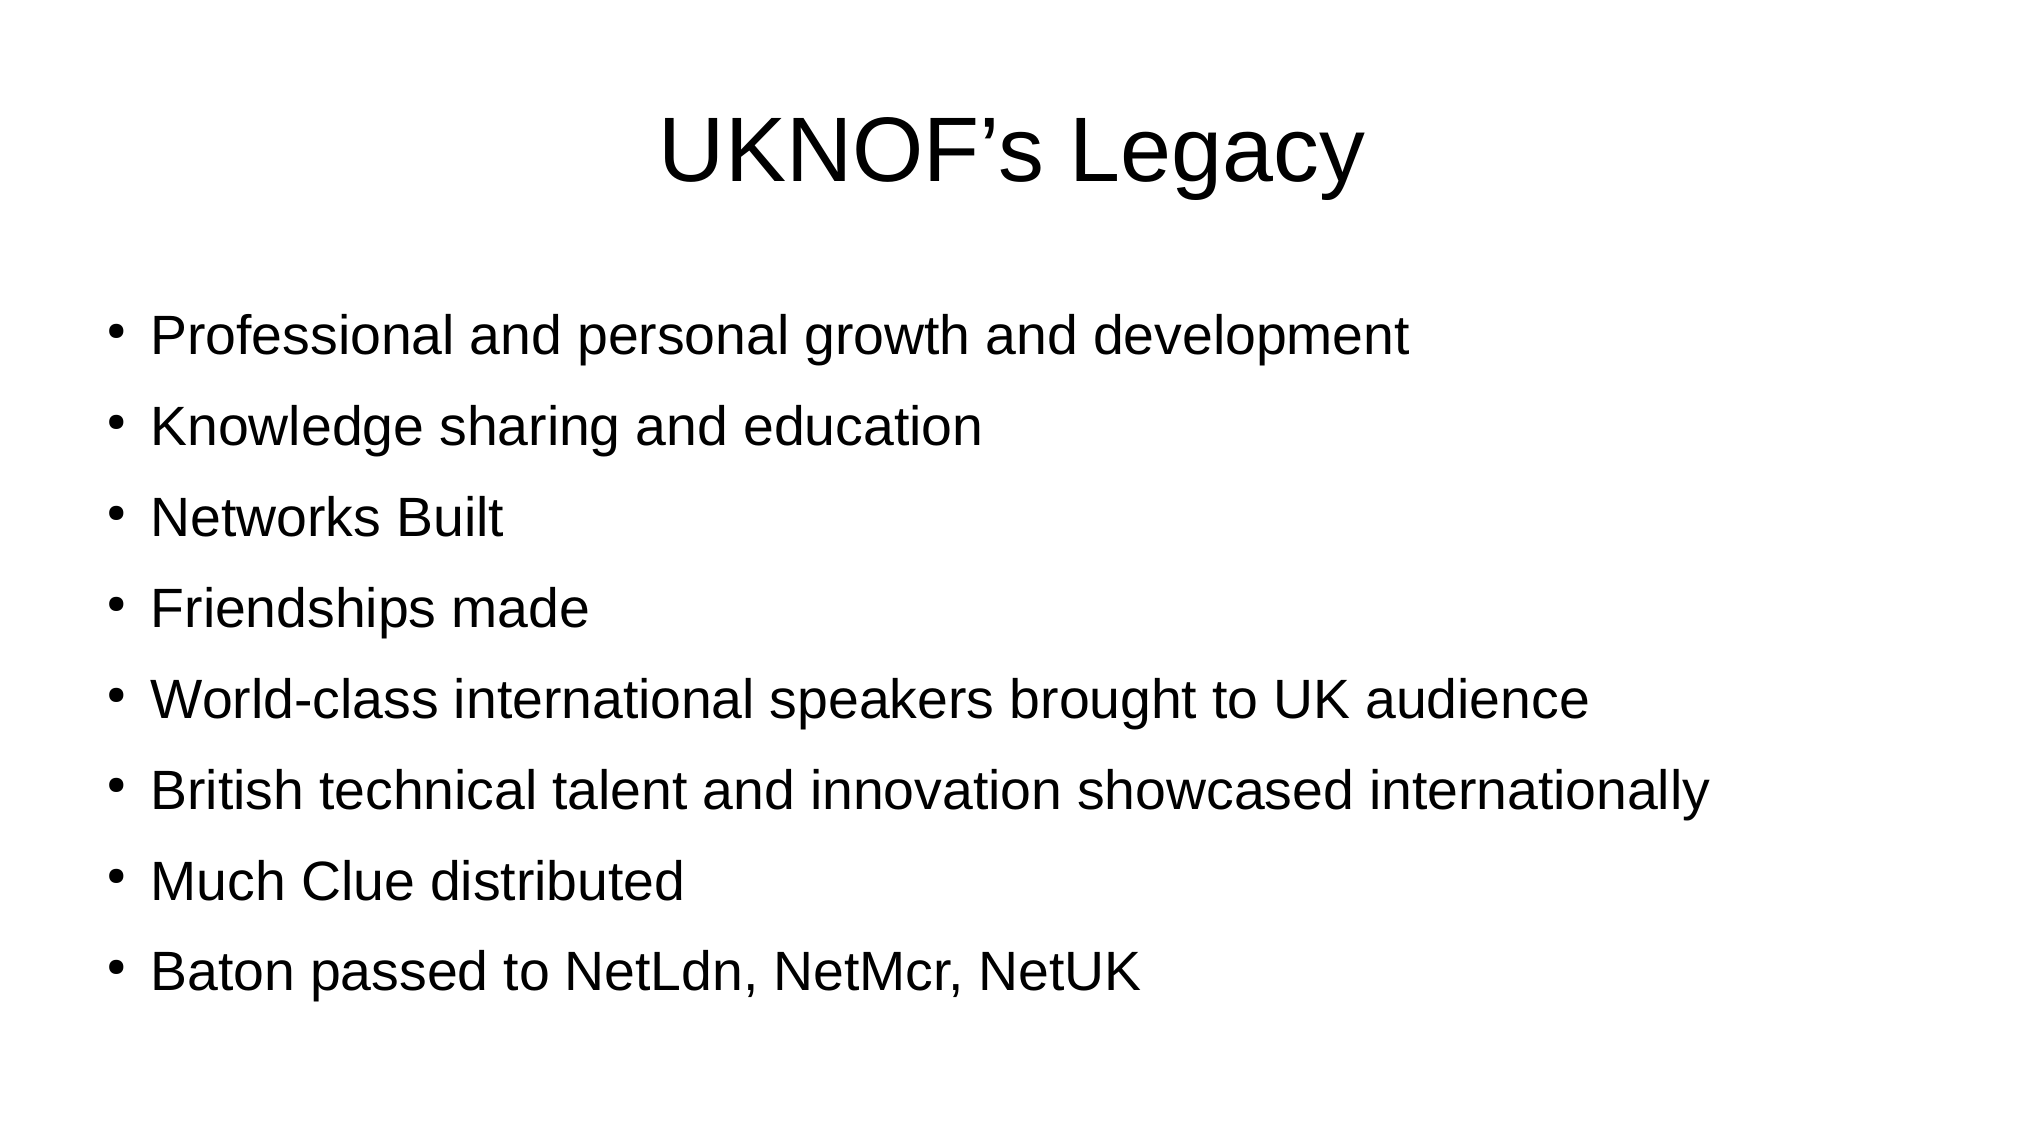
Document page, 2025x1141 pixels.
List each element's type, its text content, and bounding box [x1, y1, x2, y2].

list Professional and personal growth and development Knowledge sharing and education Networks Built Friendships made World-class international speakers brought to UK audience British technical talent and innovation showcased internationally Much Clue distributed Baton passed to NetLdn, NetMcr, NetUK [92, 299, 1933, 1008]
title UKNOF’s Legacy [357, 33, 1668, 256]
